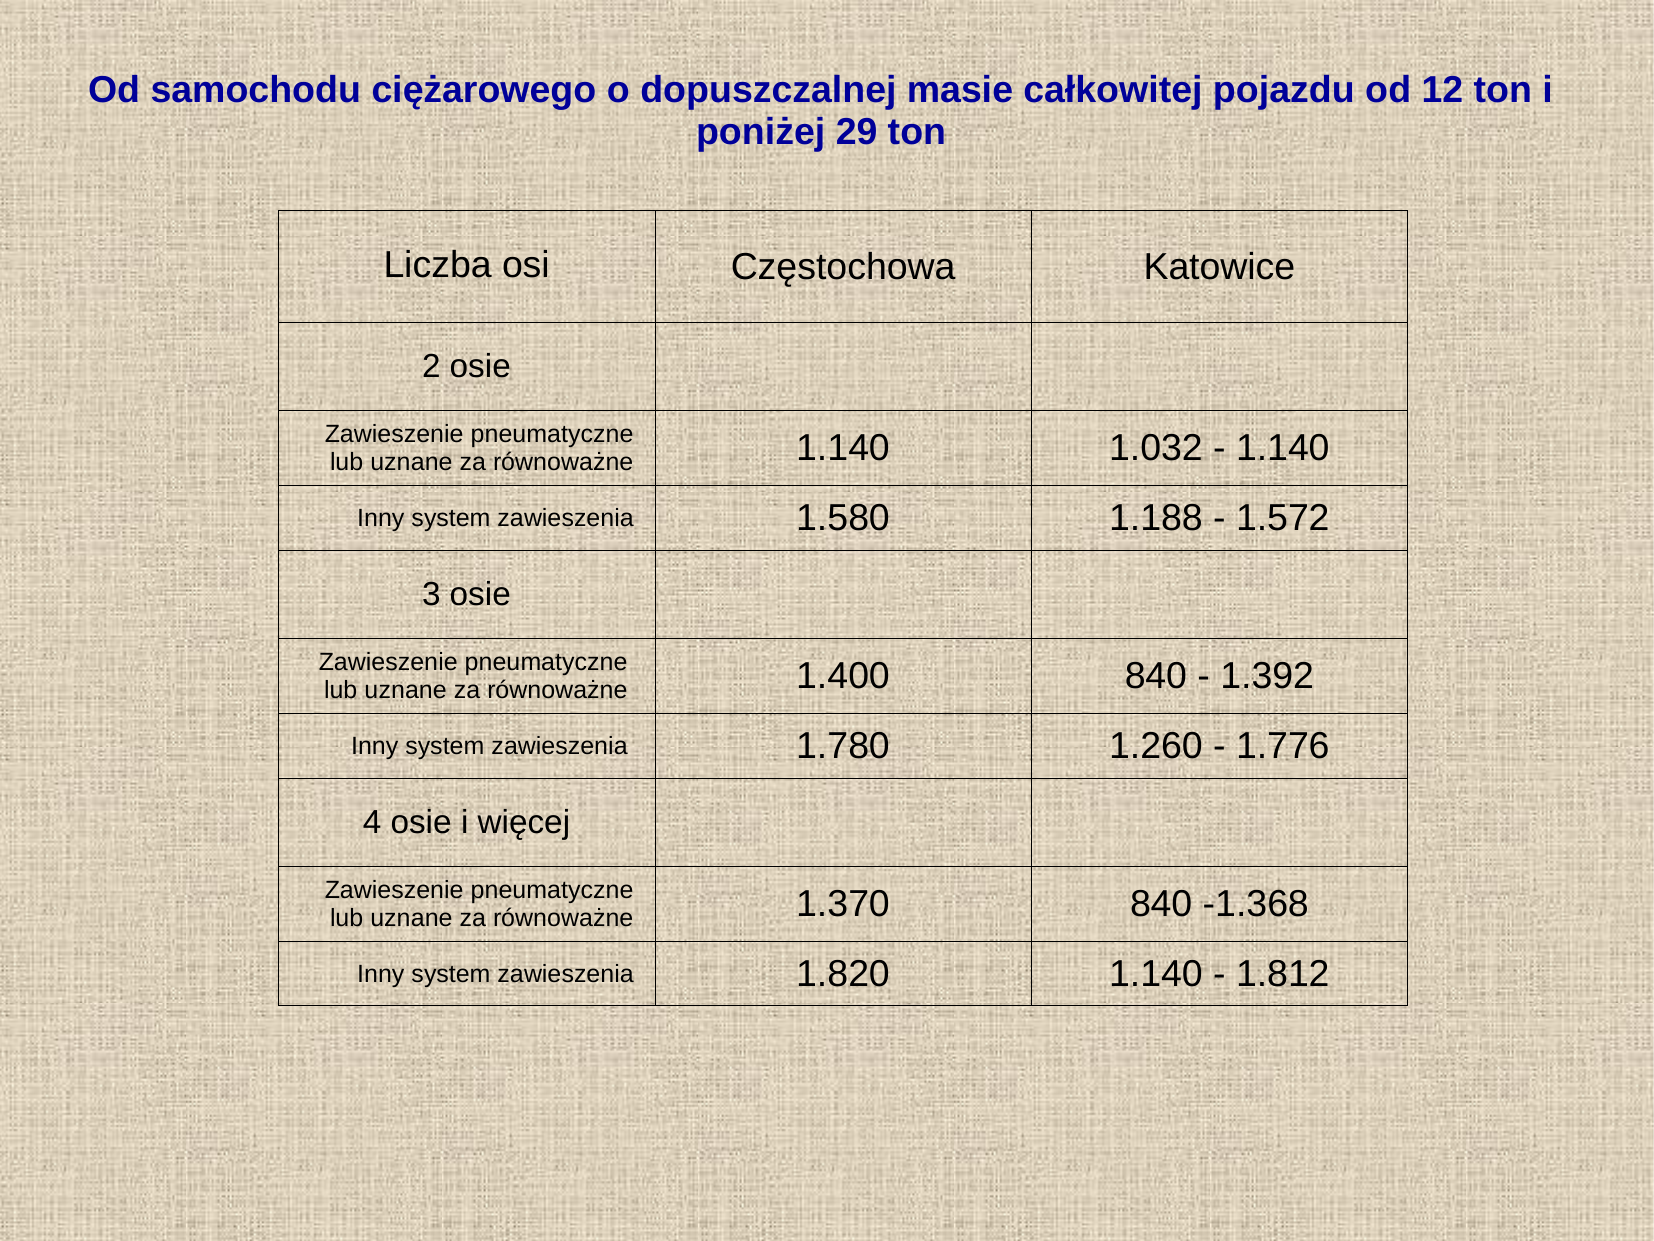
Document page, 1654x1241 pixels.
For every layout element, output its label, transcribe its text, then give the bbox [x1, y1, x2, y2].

table_cell 2 osie [279, 323, 655, 410]
table_cell 1.260 - 1.776 [1032, 714, 1407, 778]
table_header Katowice [1032, 211, 1407, 322]
table_cell 1.188 - 1.572 [1032, 486, 1407, 550]
table_cell 4 osie i więcej [279, 779, 655, 866]
table_cell Zawieszenie pneumatyczne lub uznane za równoważne [279, 639, 655, 713]
table_cell Zawieszenie pneumatyczne lub uznane za równoważne [279, 867, 655, 941]
table_cell [656, 551, 1031, 638]
table_header Liczba osi [279, 211, 655, 322]
table_cell [1032, 551, 1407, 638]
table_header Częstochowa [656, 211, 1031, 322]
table_cell 1.140 [656, 411, 1031, 485]
table_cell 1.580 [656, 486, 1031, 550]
table_cell 840 - 1.392 [1032, 639, 1407, 713]
table_cell [656, 323, 1031, 410]
table_cell [1032, 779, 1407, 866]
table_cell 840 -1.368 [1032, 867, 1407, 941]
table_cell Zawieszenie pneumatyczne lub uznane za równoważne [279, 411, 655, 485]
text_box Od samochodu ciężarowego o dopuszczalnej masie całkowitej pojazdu od 12 ton i poniżej 29 ton [77, 44, 1566, 178]
table_cell 1.400 [656, 639, 1031, 713]
table_cell 1.370 [656, 867, 1031, 941]
table_cell 3 osie [279, 551, 655, 638]
table_cell Inny system zawieszenia [279, 714, 655, 778]
table_cell Inny system zawieszenia [279, 942, 655, 1005]
table_cell 1.140 - 1.812 [1032, 942, 1407, 1005]
picture [0, 0, 1654, 1241]
table_cell [656, 779, 1031, 866]
table_cell [1032, 323, 1407, 410]
table_cell Inny system zawieszenia [279, 486, 655, 550]
table_cell 1.780 [656, 714, 1031, 778]
table_cell 1.820 [656, 942, 1031, 1005]
table_cell 1.032 - 1.140 [1032, 411, 1407, 485]
